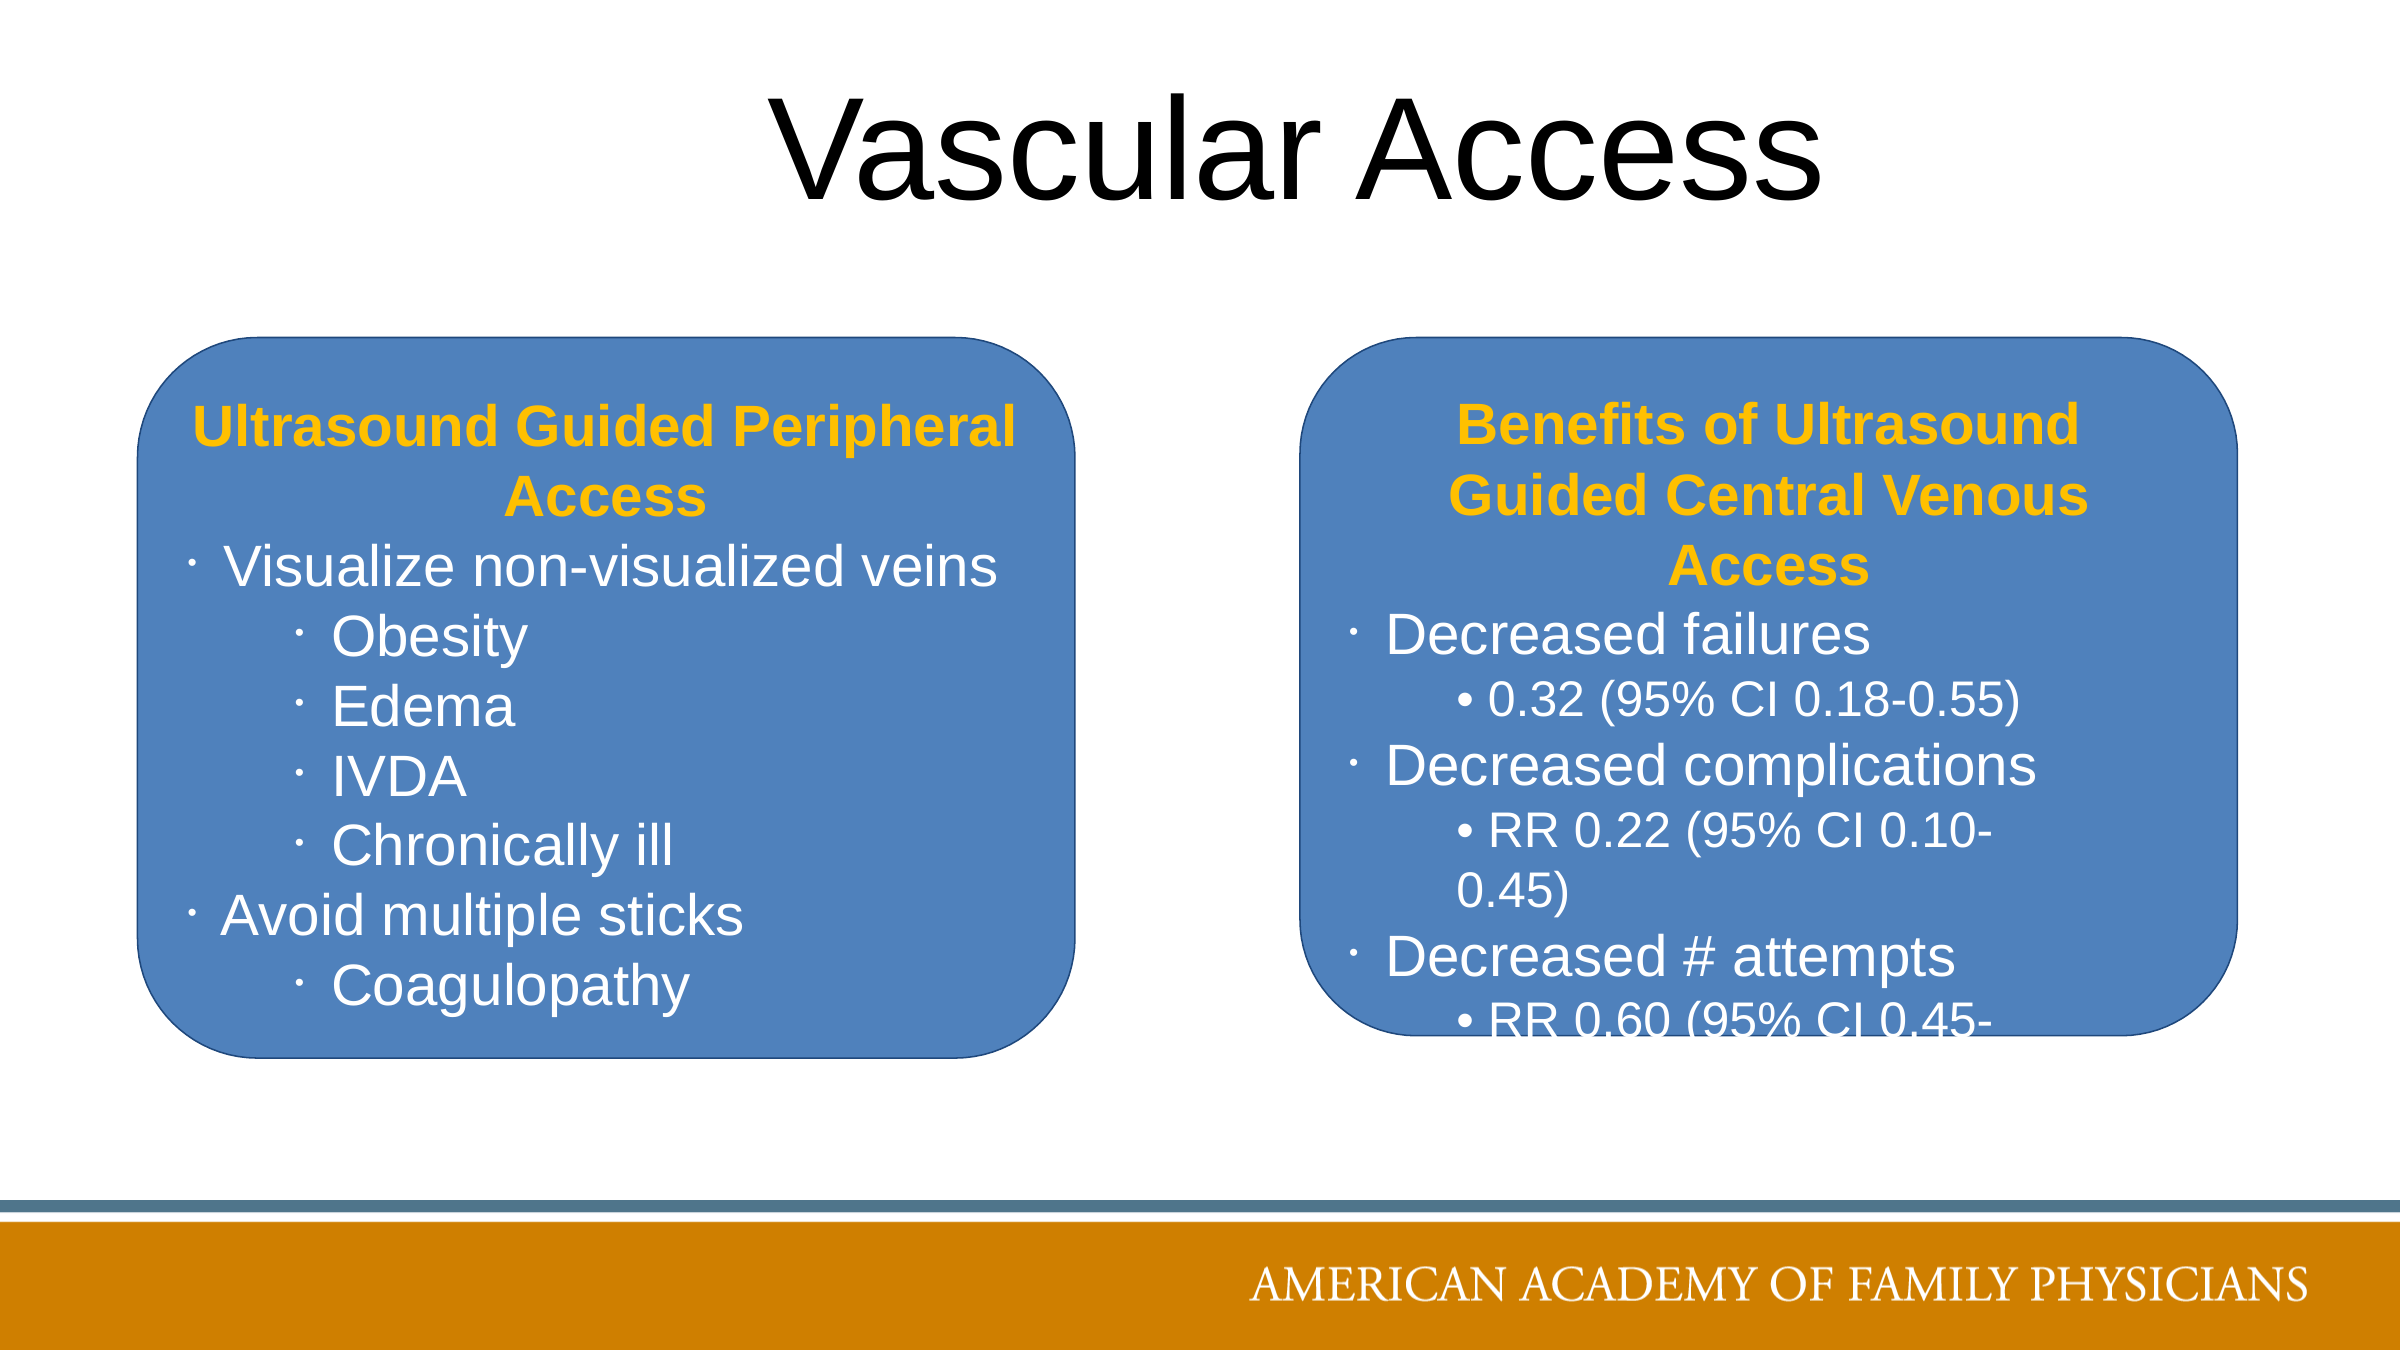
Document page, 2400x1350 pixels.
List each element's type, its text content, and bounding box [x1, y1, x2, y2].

picture [0, 1200, 2400, 1350]
text_box Benefits of Ultrasound Guided Central Venous Access Decreased failures • 0.32 (95% CI 0.18-0.55) Decreased complications • RR 0.22 (95% CI 0.10-0.45) Decreased # attempts • RR 0.60 (95% CI 0.45-0.79) [1347, 386, 2110, 1109]
list [120, 295, 1188, 1187]
text_box Ultrasound Guided Peripheral Access Visualize non-visualized veins Obesity Edema IVDA Chronically ill Avoid multiple sticks Coagulopathy [185, 387, 1022, 1018]
title Vascular Access [120, 54, 2280, 280]
text_box [1301, 339, 2236, 1034]
text_box [139, 339, 1074, 1057]
list [1212, 297, 2280, 1189]
